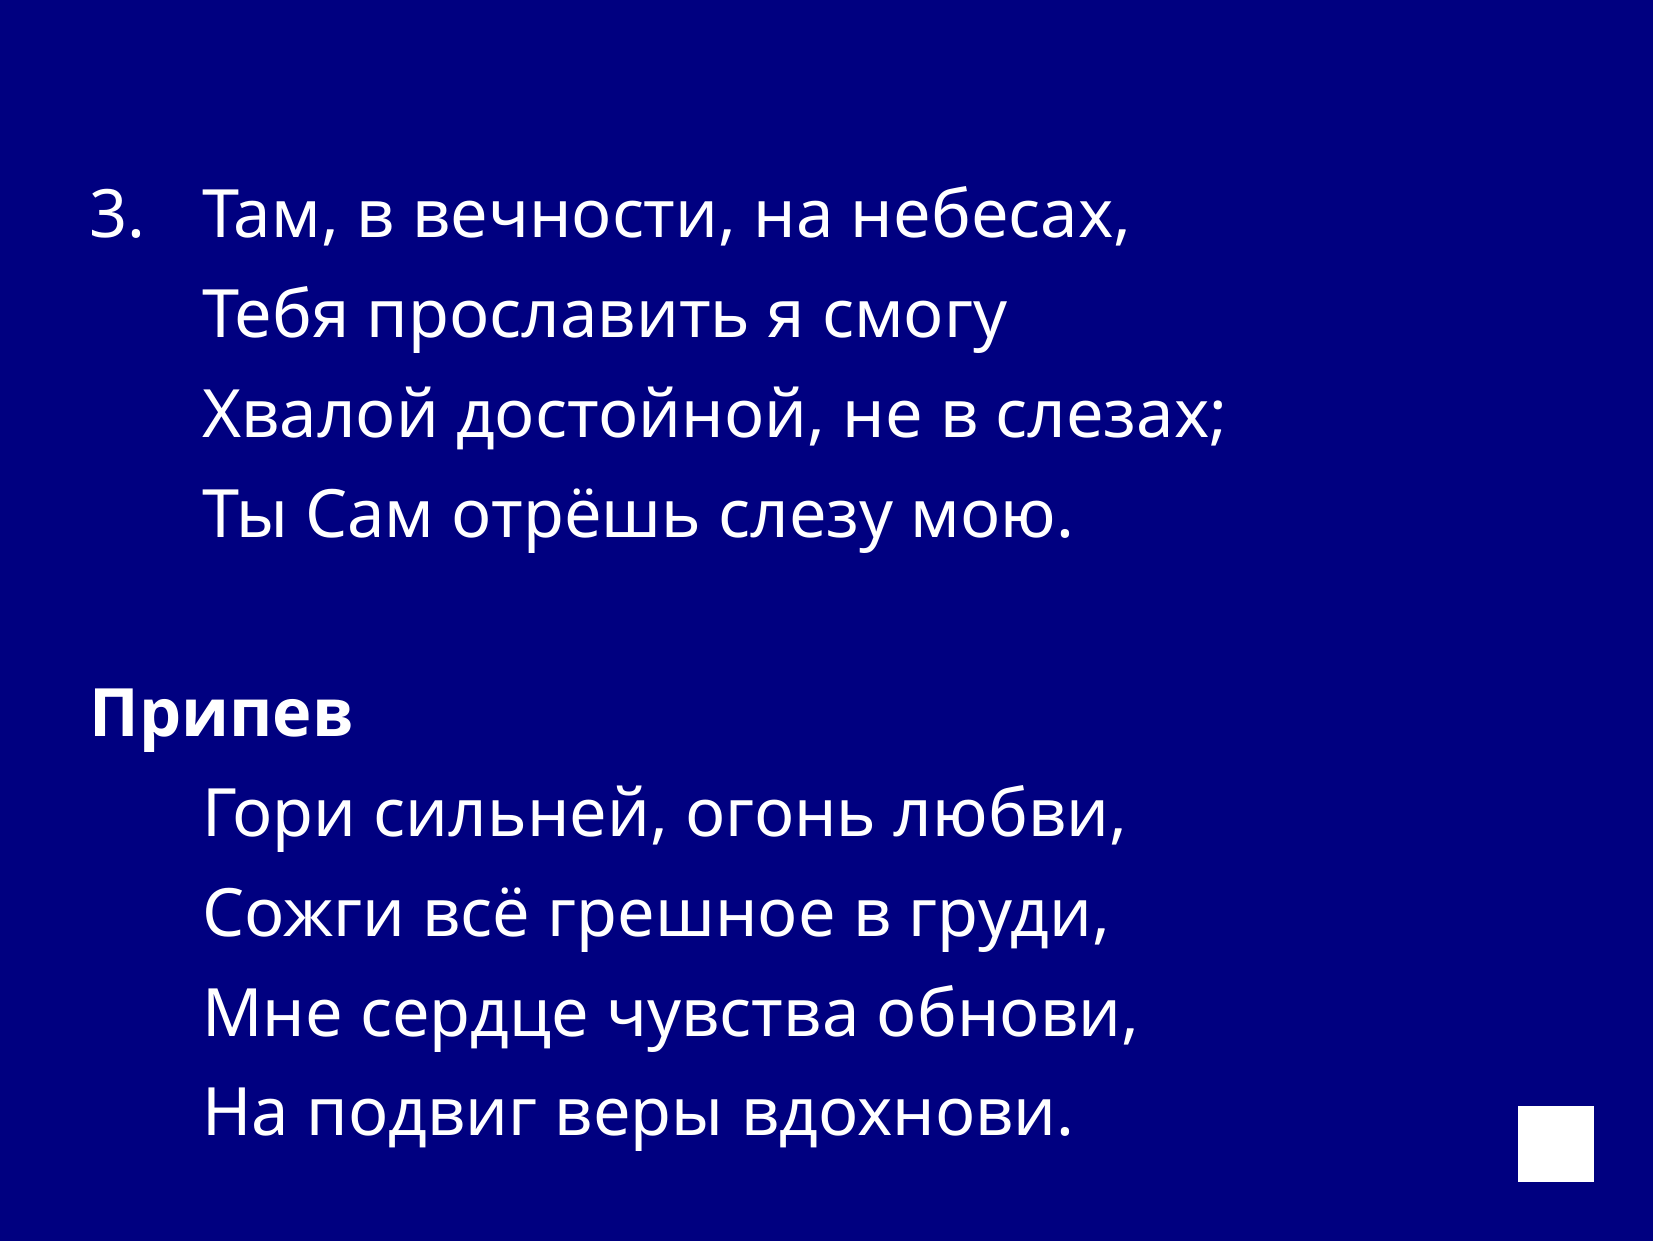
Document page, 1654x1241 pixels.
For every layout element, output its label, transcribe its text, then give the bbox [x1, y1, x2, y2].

text_box 3. Там, в вечности, на небесах, Тебя прославить я смогу Хвалой достойной, не в слезах; Ты Сам отрёшь слезу мою. Припев Гори сильней, огонь любви, Сожги всё грешное в груди, Мне сердце чувства обнови, На подвиг веры вдохнови. [75, 150, 1576, 1163]
text_box [1518, 1106, 1594, 1182]
